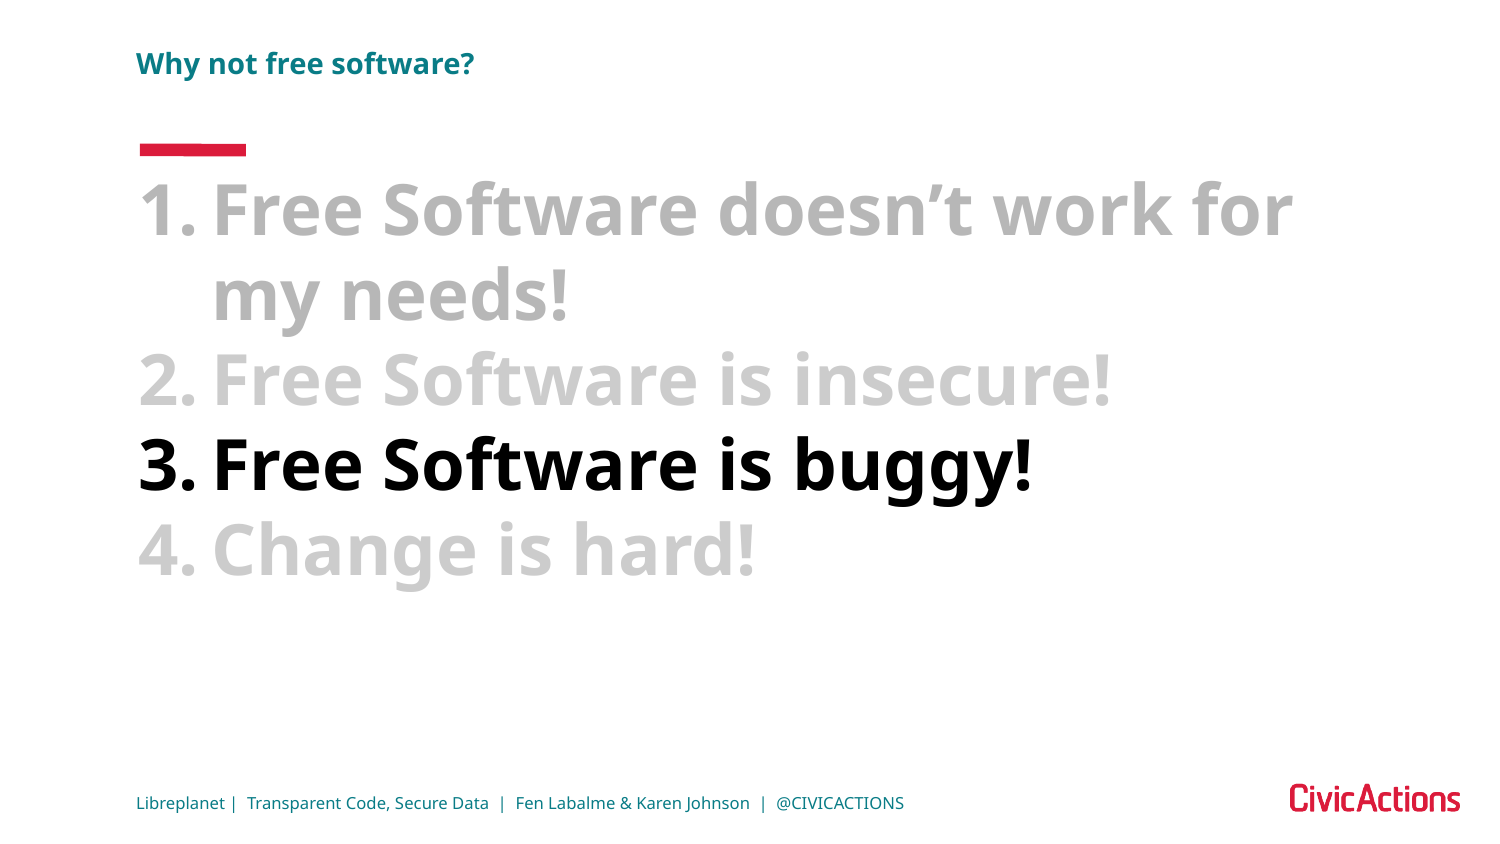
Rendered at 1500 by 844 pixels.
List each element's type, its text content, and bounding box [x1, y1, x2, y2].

text_box Libreplanet | Transparent Code, Secure Data | Fen Labalme & Karen Johnson | @CIVICACTIONS [121, 778, 1467, 817]
title Why not free software? [121, 30, 1375, 112]
list Free Software doesn’t work for my needs! Free Software is insecure! Free Software is buggy! Change is hard! [121, 150, 1375, 750]
